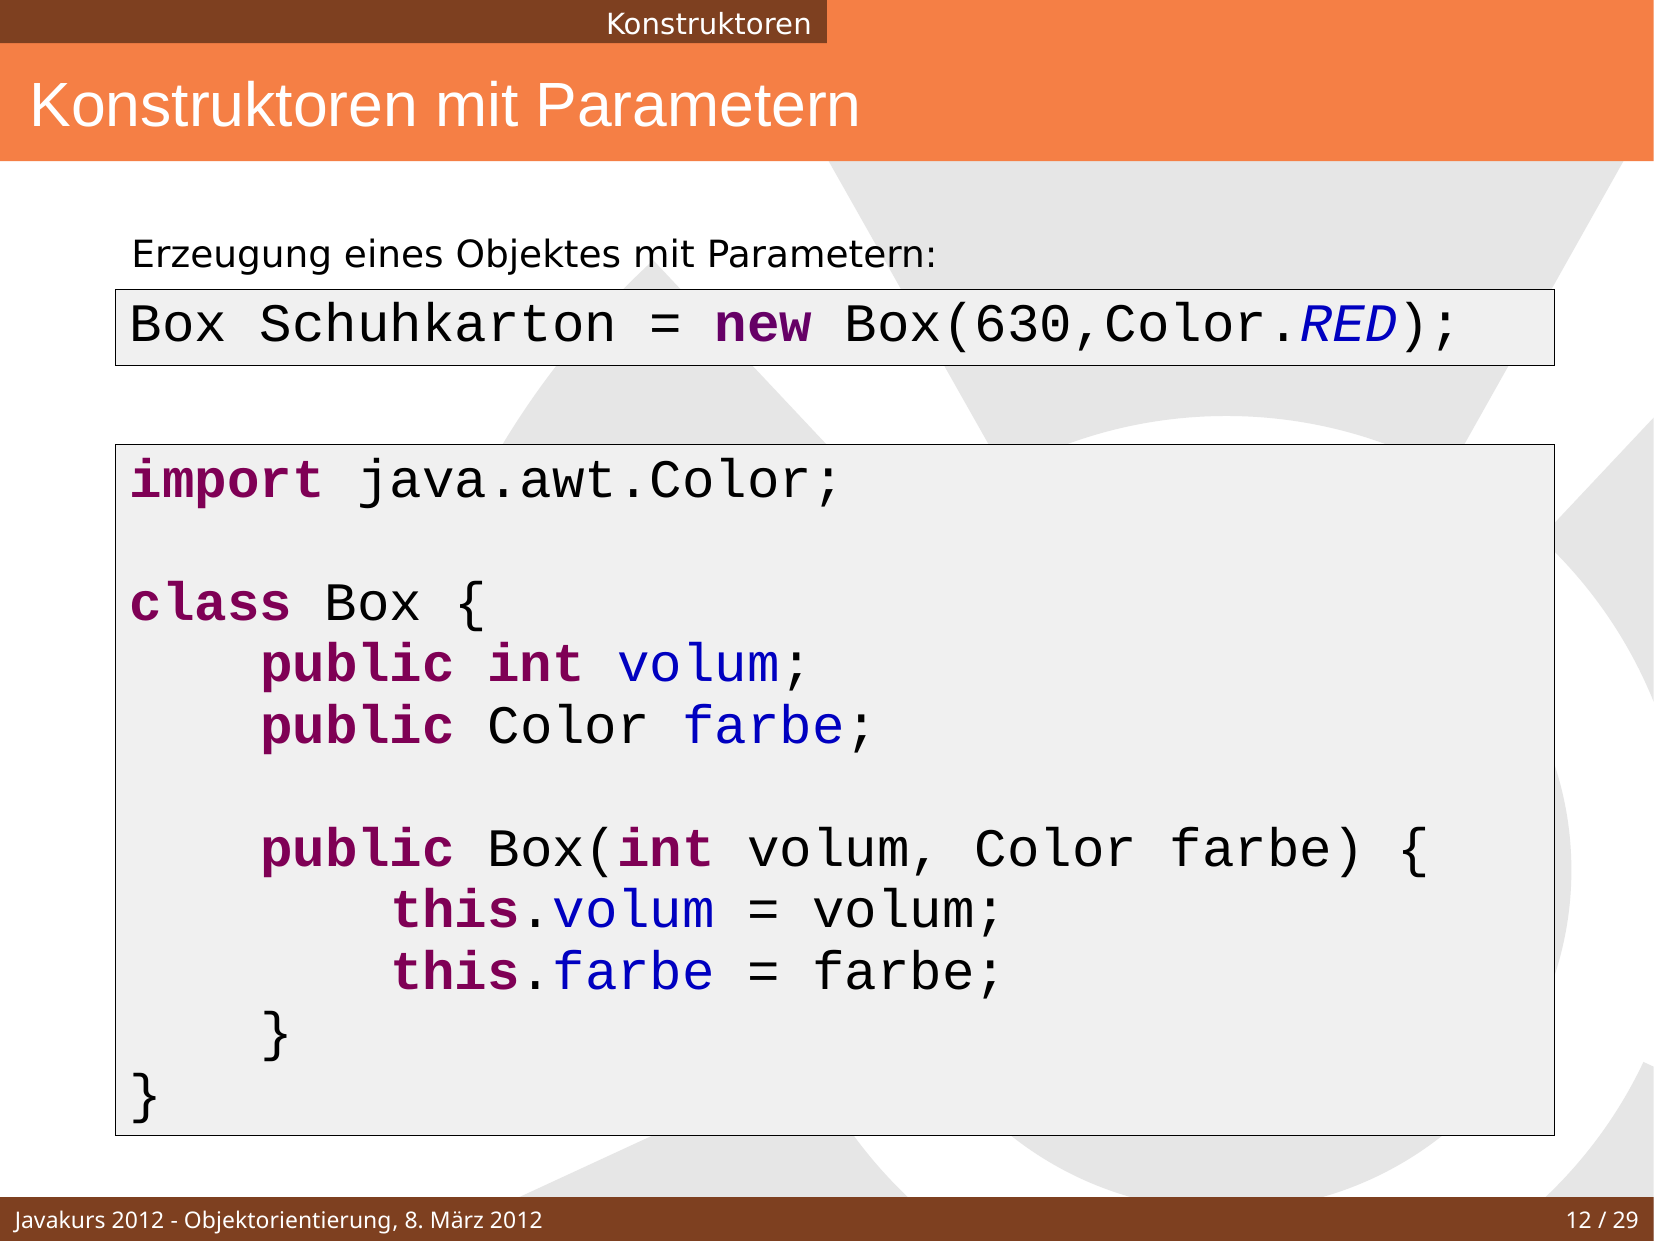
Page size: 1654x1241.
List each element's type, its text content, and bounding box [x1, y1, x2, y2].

title Konstruktoren mit Parametern [29, 67, 1595, 143]
text_box Erzeugung eines Objektes mit Parametern: [116, 225, 956, 285]
text_box Box Schuhkarton = new Box(630,Color.RED); [115, 289, 1555, 366]
text_box import java.awt.Color; class Box { public int volum; public Color farbe; public Box(int volum, Color farbe) { this.volum = volum; this.farbe = farbe; } } [115, 444, 1555, 1128]
text_box Konstruktoren [29, 0, 827, 50]
